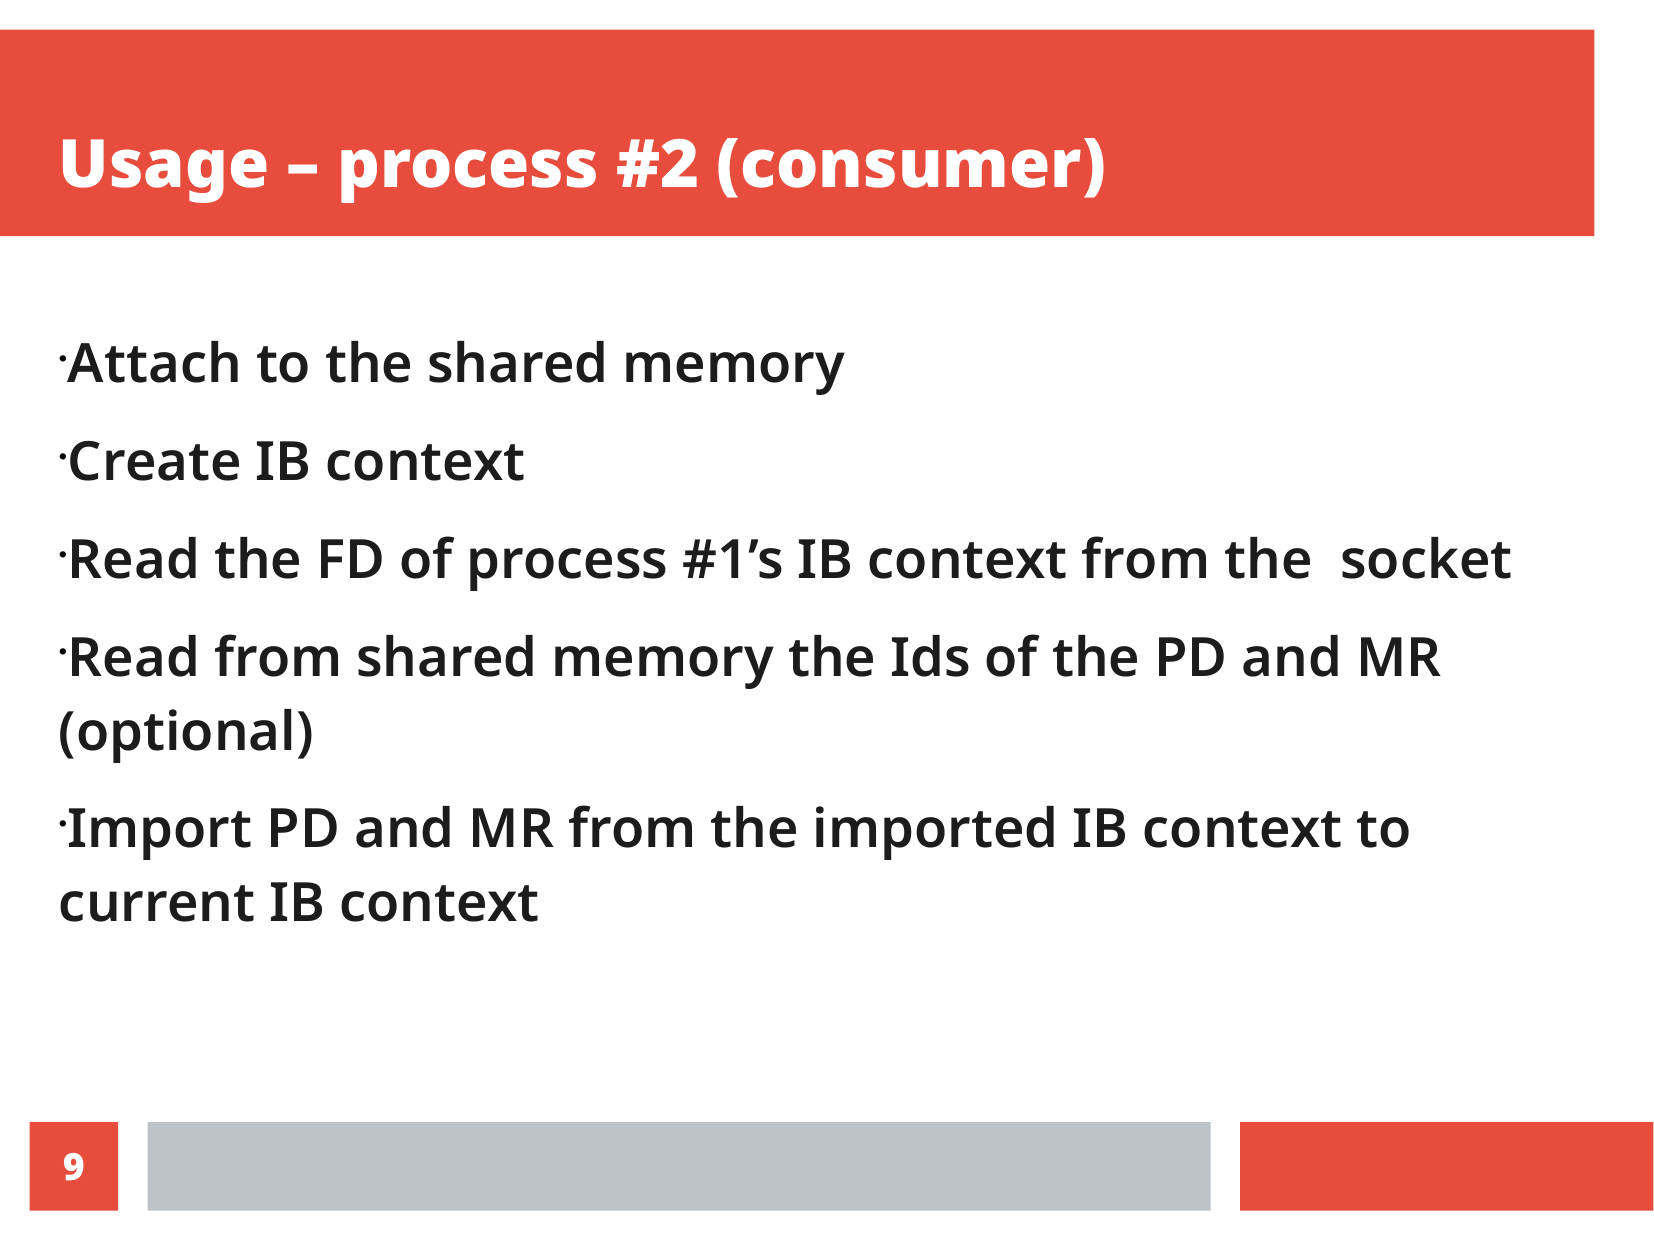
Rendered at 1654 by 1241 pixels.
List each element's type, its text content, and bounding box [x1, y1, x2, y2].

list Attach to the shared memory Create IB context Read the FD of process #1’s IB context from the socket Read from shared memory the Ids of the PD and MR (optional) Import PD and MR from the imported IB context to current IB context [59, 324, 1565, 1093]
title Usage – process #2 (consumer) [59, 59, 1595, 207]
